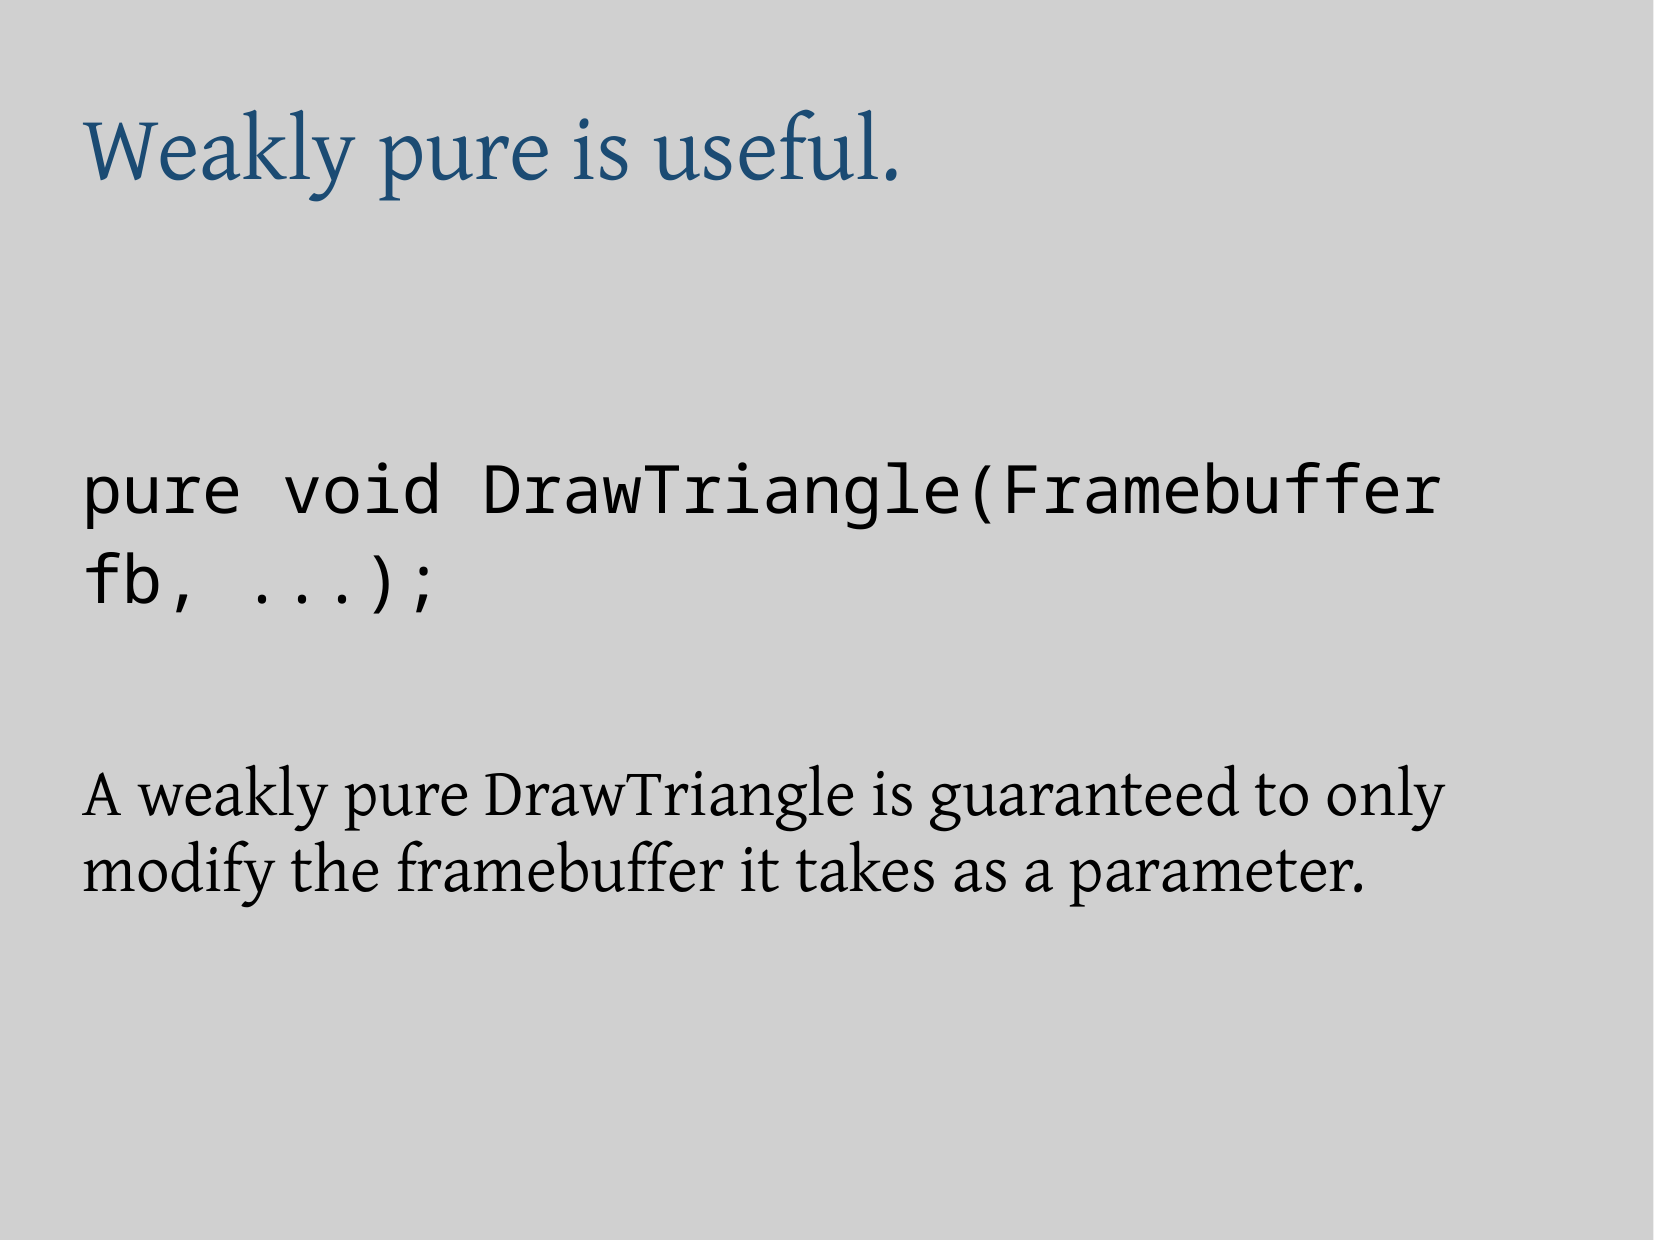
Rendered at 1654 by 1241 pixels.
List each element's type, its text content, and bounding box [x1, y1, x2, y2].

list pure void DrawTriangle(Framebuffer fb, ...); A weakly pure DrawTriangle is guaranteed to only modify the framebuffer it takes as a parameter. [82, 256, 1571, 1096]
title Weakly pure is useful. [82, 49, 1571, 256]
